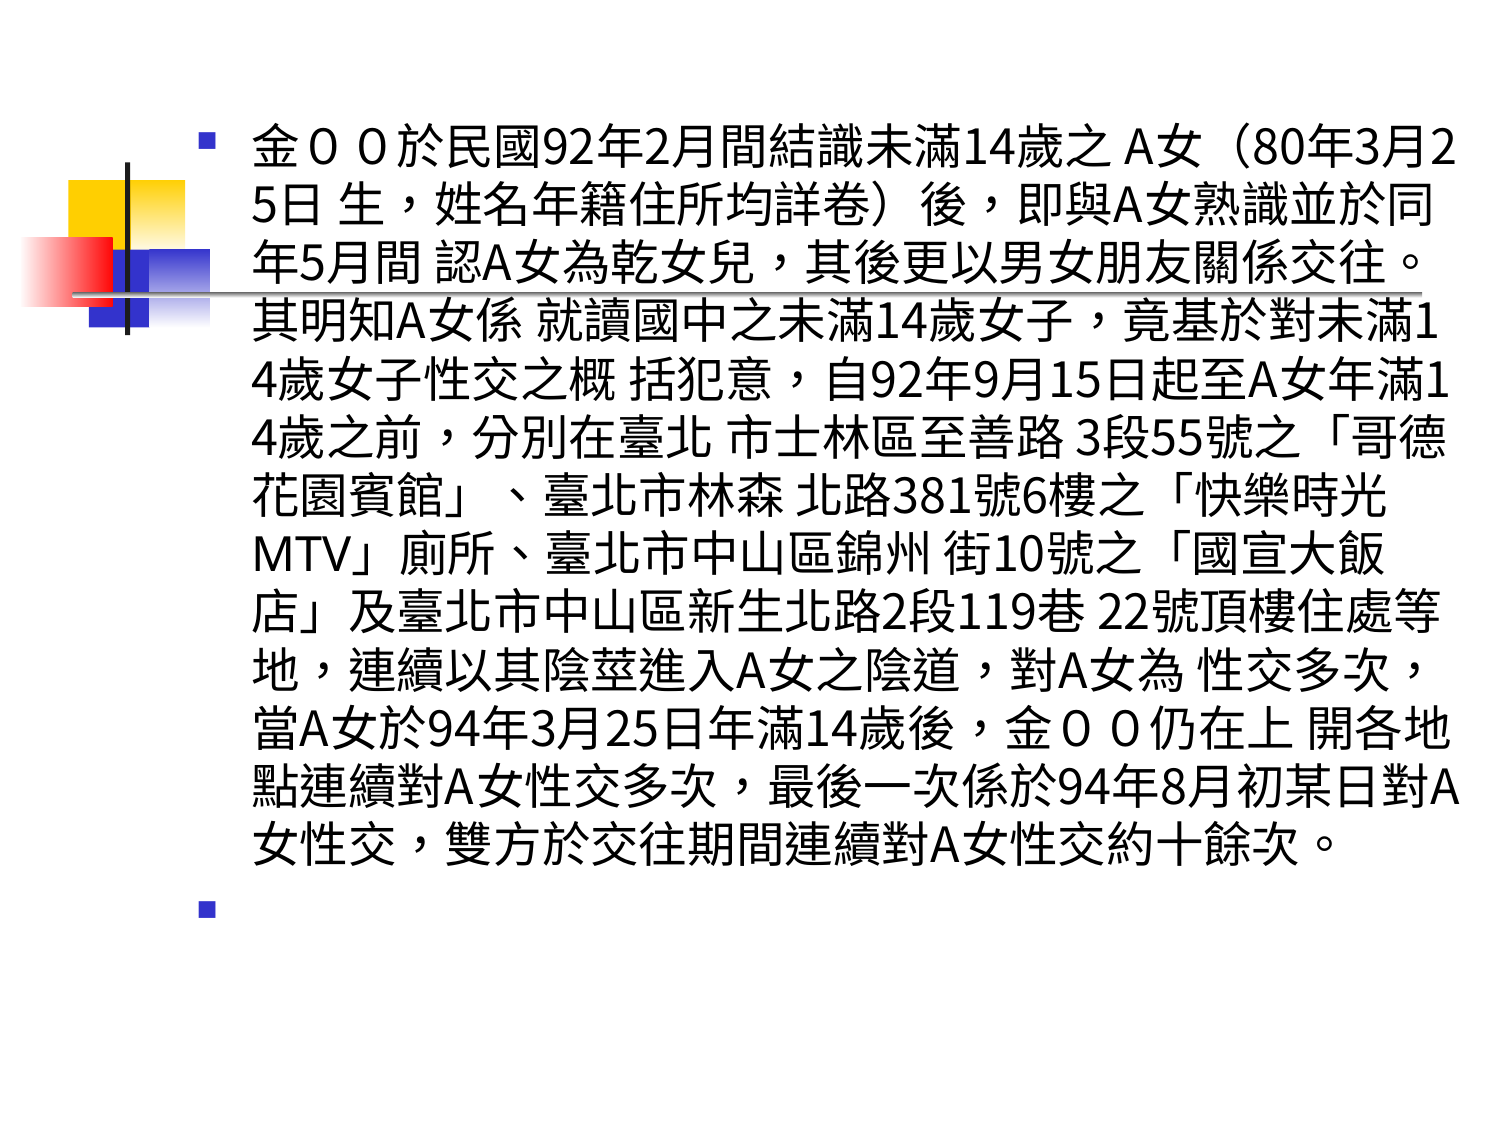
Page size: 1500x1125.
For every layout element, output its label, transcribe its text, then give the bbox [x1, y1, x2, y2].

list 金００於民國92年2月間結識未滿14歲之 A女（80年3月25日 生，姓名年籍住所均詳卷）後，即與A女熟識並於同年5月間 認A女為乾女兒，其後更以男女朋友關係交往。其明知A女係 就讀國中之未滿14歲女子，竟基於對未滿14歲女子性交之概 括犯意，自92年9月15日起至A女年滿14歲之前，分別在臺北 市士林區至善路 3段55號之「哥德花園賓館」、臺北市林森 北路381號6樓之「快樂時光 MTV」廁所、臺北市中山區錦州 街10號之「國宣大飯店」及臺北市中山區新生北路2段119巷 22號頂樓住處等地，連續以其陰莖進入A女之陰道，對A女為 性交多次，當A女於94年3月25日年滿14歲後，金００仍在上 開各地點連續對A女性交多次，最後一次係於94年8月初某日對A女性交，雙方於交往期間連續對A女性交約十餘次。 [188, 101, 1469, 1007]
